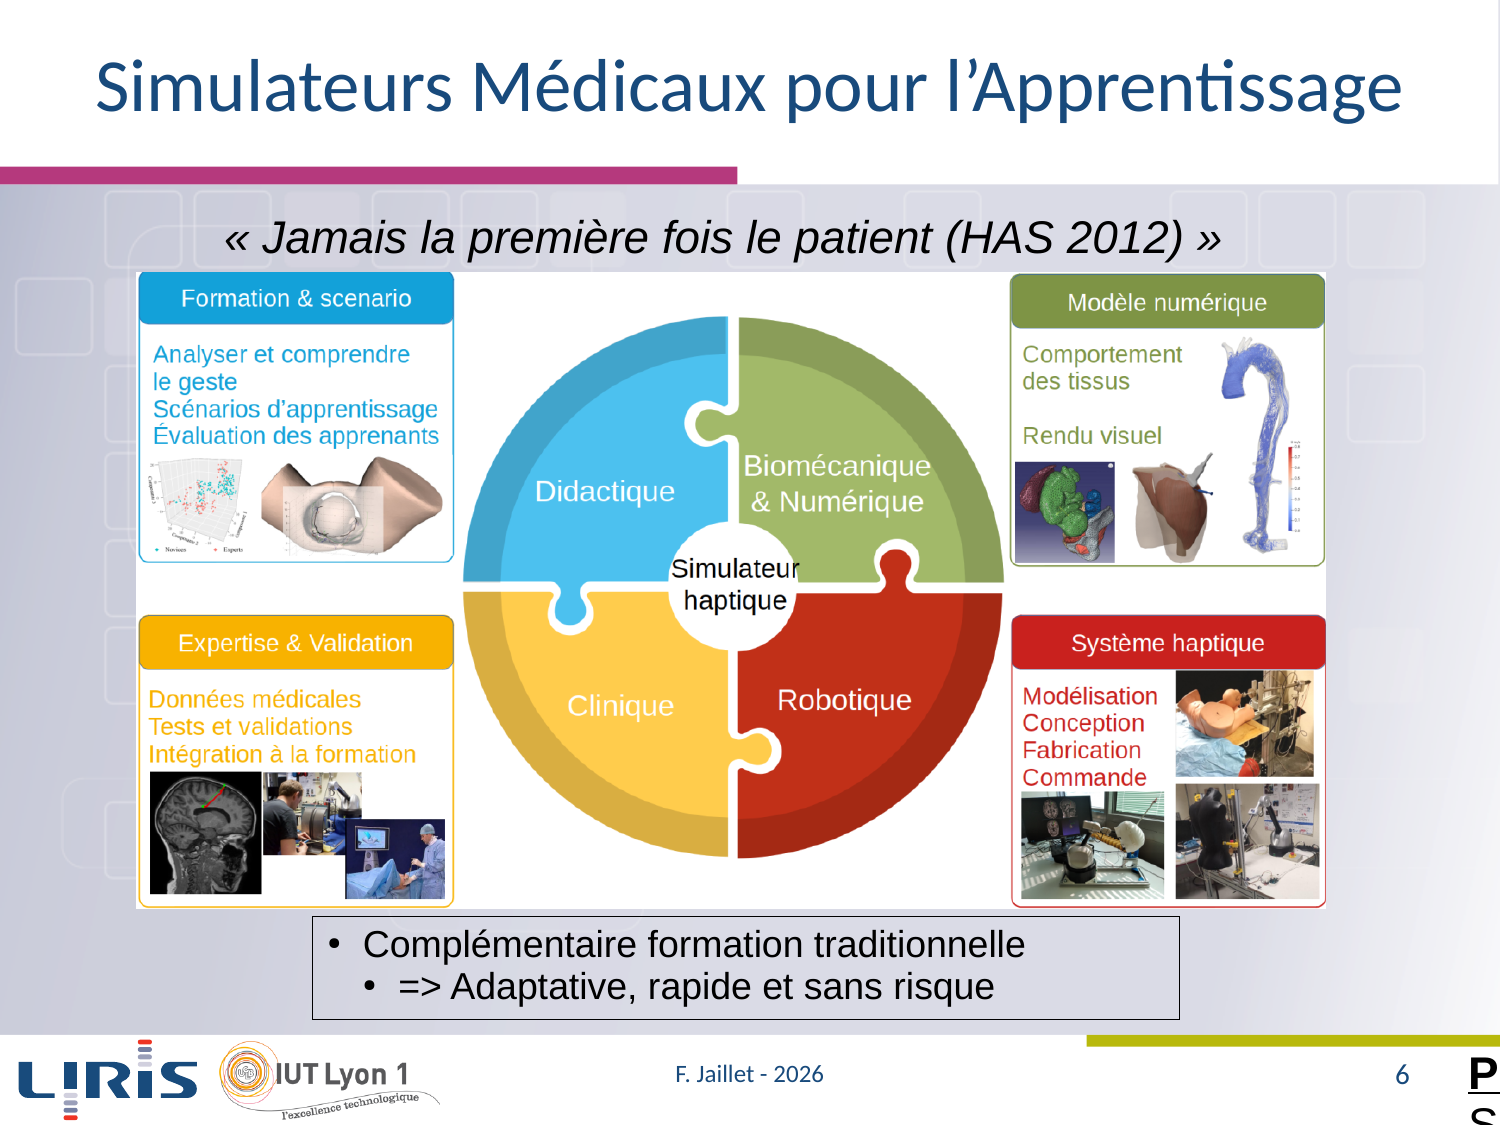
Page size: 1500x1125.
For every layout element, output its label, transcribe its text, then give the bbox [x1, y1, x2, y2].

text_box Plateforme NeXT (C++) : Simulation physique, haptique Projets SAGA & SPARTE [1453, 1040, 1500, 1125]
title Simulateurs Médicaux pour l’Apprentissage [75, 45, 1425, 138]
text_box Complémentaire formation traditionnelle => Adaptative, rapide et sans risque [312, 916, 1180, 1020]
slide_number <numéro> [1230, 1042, 1425, 1103]
text_box « Jamais la première fois le patient (HAS 2012) » [209, 205, 1263, 272]
footer F. Jaillet - 2026 [430, 1042, 1070, 1103]
picture [0, 0, 1500, 1125]
